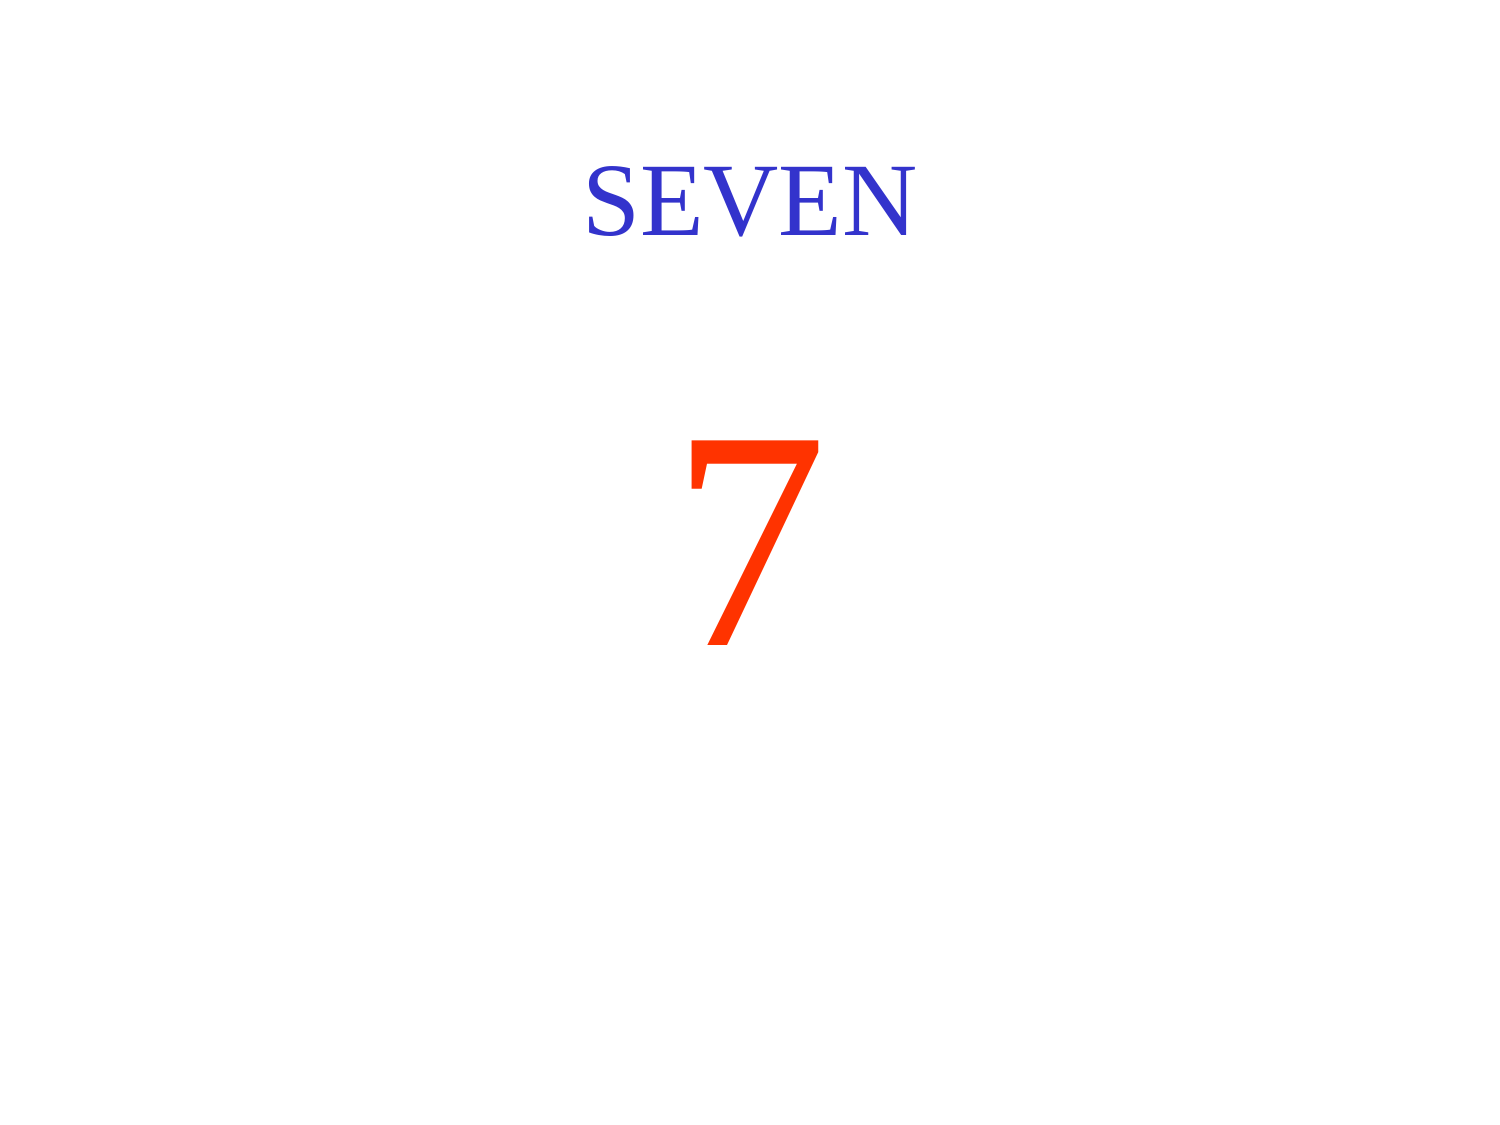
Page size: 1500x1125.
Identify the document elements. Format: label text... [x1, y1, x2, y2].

title SEVEN [112, 99, 1388, 288]
list 7 [112, 324, 1388, 1000]
